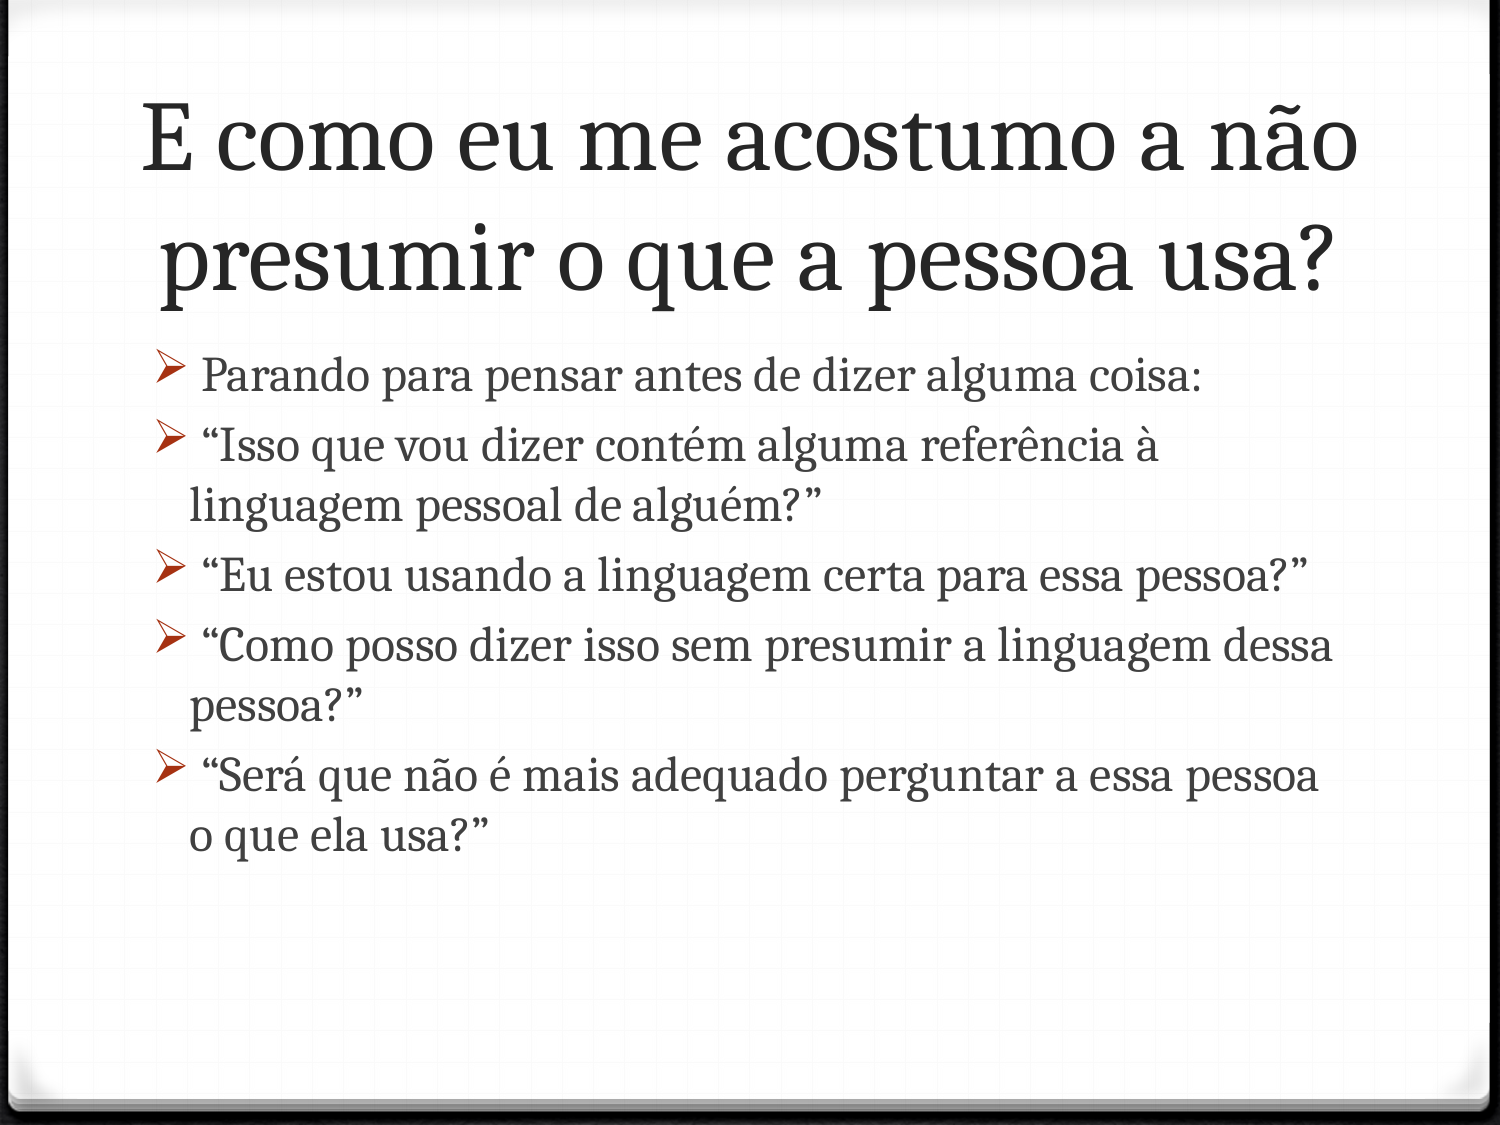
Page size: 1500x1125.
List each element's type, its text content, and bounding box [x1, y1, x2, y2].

title E como eu me acostumo a não presumir o que a pessoa usa? [90, 71, 1410, 309]
picture [0, 0, 1500, 1125]
list Parando para pensar antes de dizer alguma coisa: “Isso que vou dizer contém alguma referência à linguagem pessoal de alguém?” “Eu estou usando a linguagem certa para essa pessoa?” “Como posso dizer isso sem presumir a linguagem dessa pessoa?” “Será que não é mais adequado perguntar a essa pessoa o que ela usa?” [137, 334, 1363, 983]
